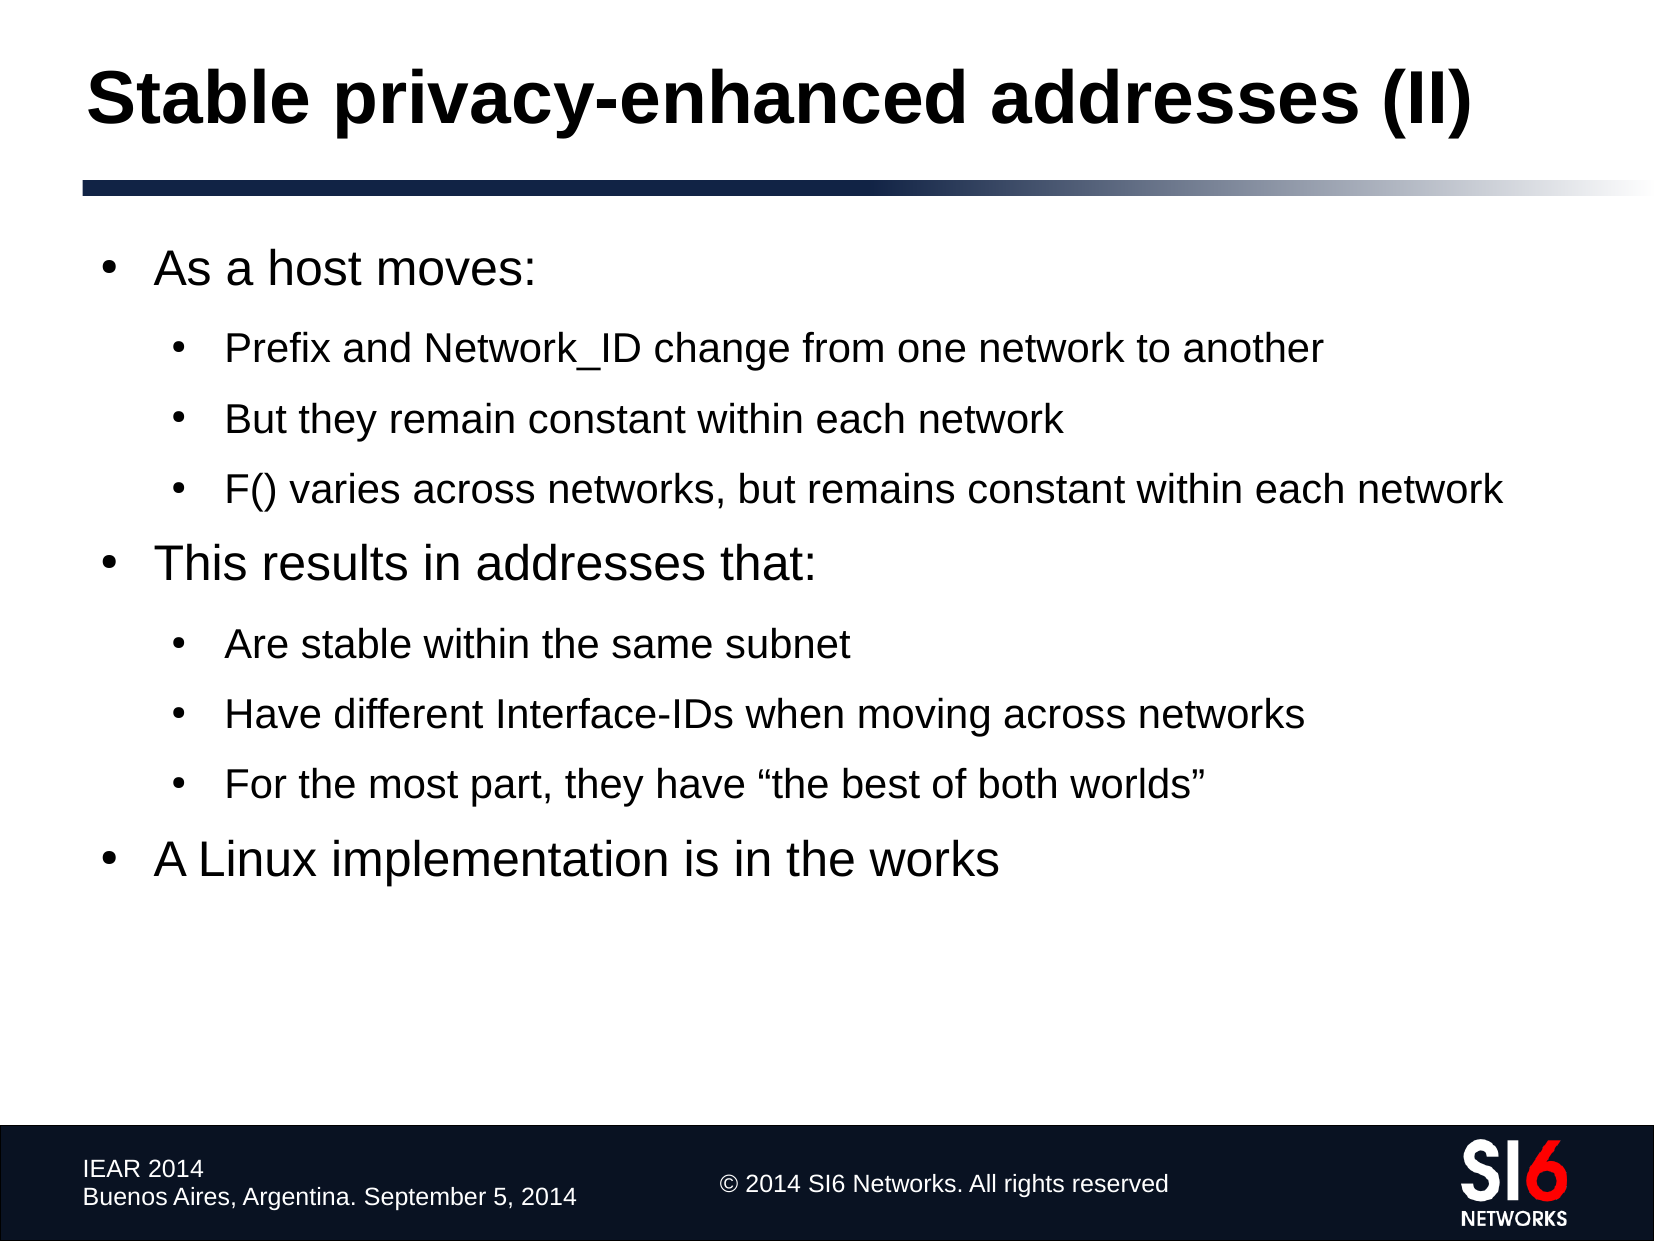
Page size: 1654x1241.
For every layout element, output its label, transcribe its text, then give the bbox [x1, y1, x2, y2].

list As a host moves: Prefix and Network_ID change from one network to another But they remain constant within each network F() varies across networks, but remains constant within each network This results in addresses that: Are stable within the same subnet Have different Interface-IDs when moving across networks For the most part, they have “the best of both worlds” A Linux implementation is in the works [82, 240, 1571, 1059]
title Stable privacy-enhanced addresses (II) [86, 30, 1576, 166]
picture [1461, 1139, 1567, 1226]
